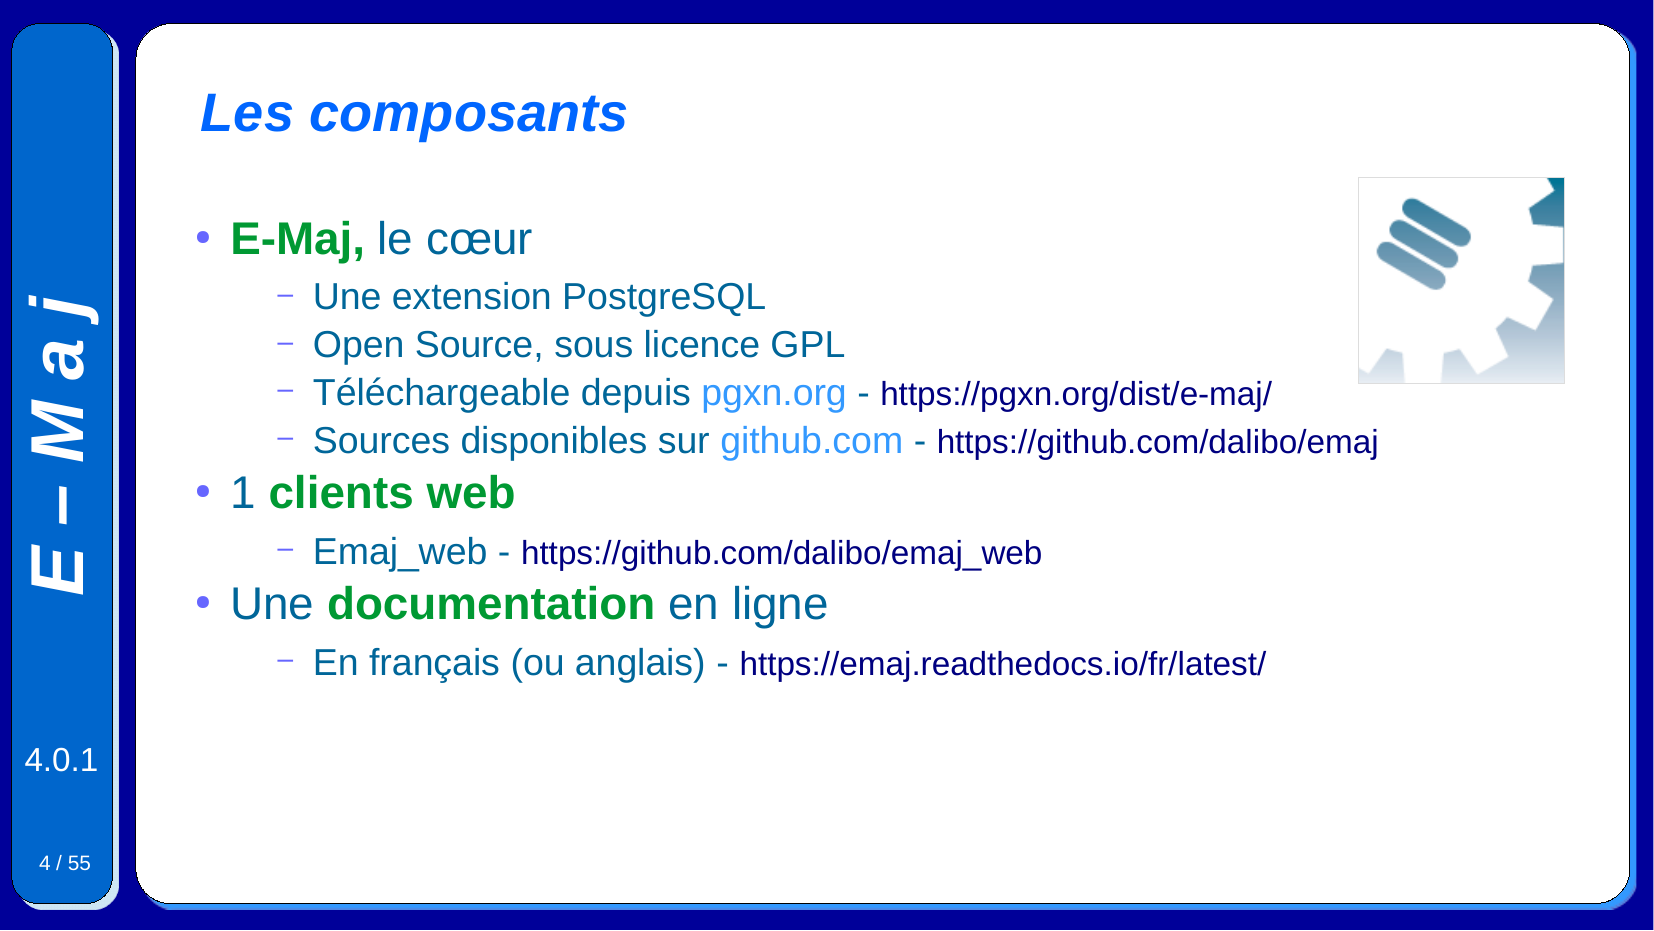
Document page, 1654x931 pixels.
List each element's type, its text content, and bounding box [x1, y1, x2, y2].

title Les composants [200, 34, 1575, 191]
picture [1358, 177, 1565, 384]
list E-Maj, le cœur Une extension PostgreSQL Open Source, sous licence GPL Téléchargeable depuis pgxn.org - https://pgxn.org/dist/e-maj/ Sources disponibles sur github.com - https://github.com/dalibo/emaj 1 clients web Emaj_web - https://github.com/dalibo/emaj_web Une documentation en ligne En français (ou anglais) - https://emaj.readthedocs.io/fr/latest/ [177, 212, 1587, 804]
